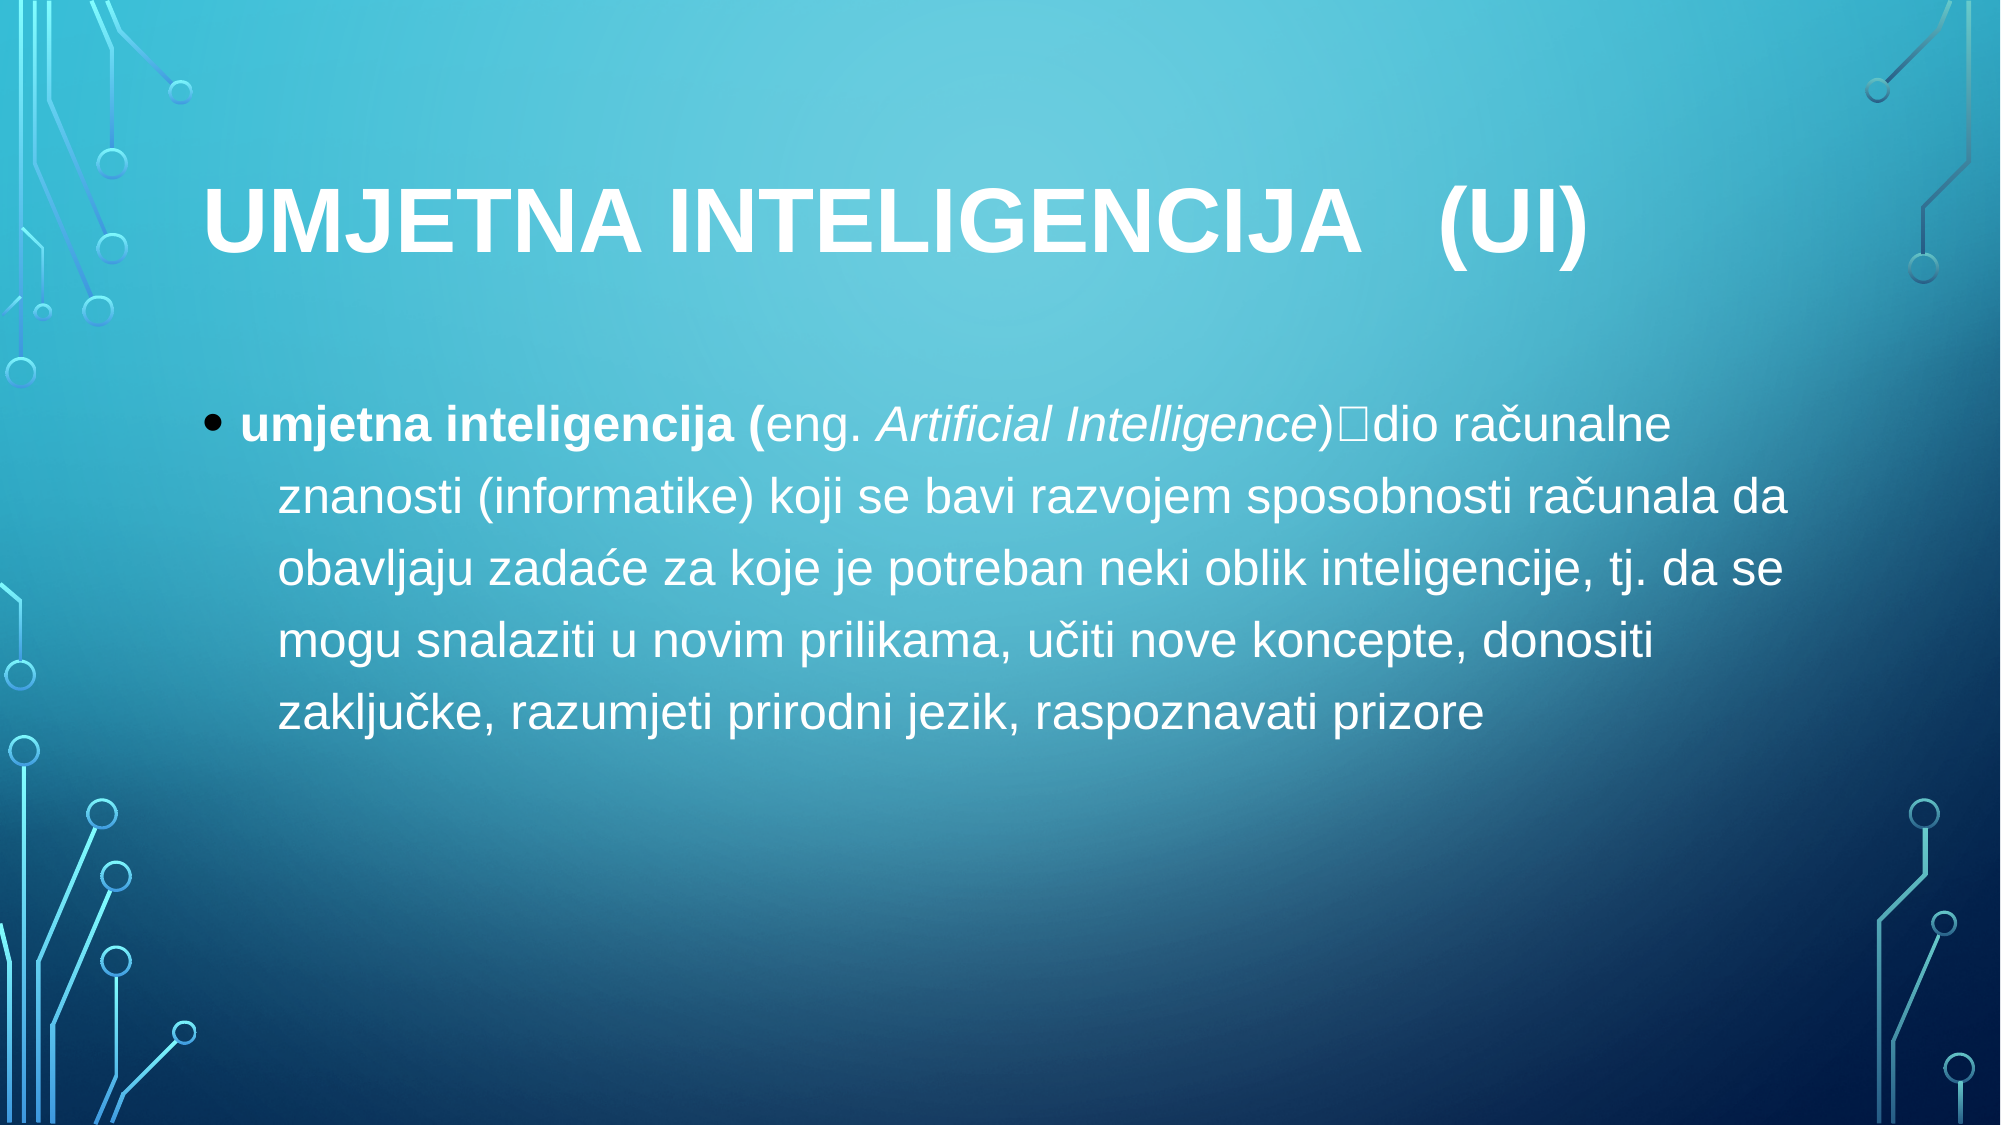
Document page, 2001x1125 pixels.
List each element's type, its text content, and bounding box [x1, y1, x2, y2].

title UMJETNA INTELIGENCIJA (ui) [187, 101, 1813, 291]
list umjetna inteligencija (eng. Artificial Intelligence)dio računalne znanosti (informatike) koji se bavi razvojem sposobnosti računala da obavljaju zadaće za koje je potreban neki oblik inteligencije, tj. da se mogu snalaziti u novim prilikama, učiti nove koncepte, donositi zaključke, razumjeti prirodni jezik, raspoznavati prizore [187, 291, 1813, 953]
